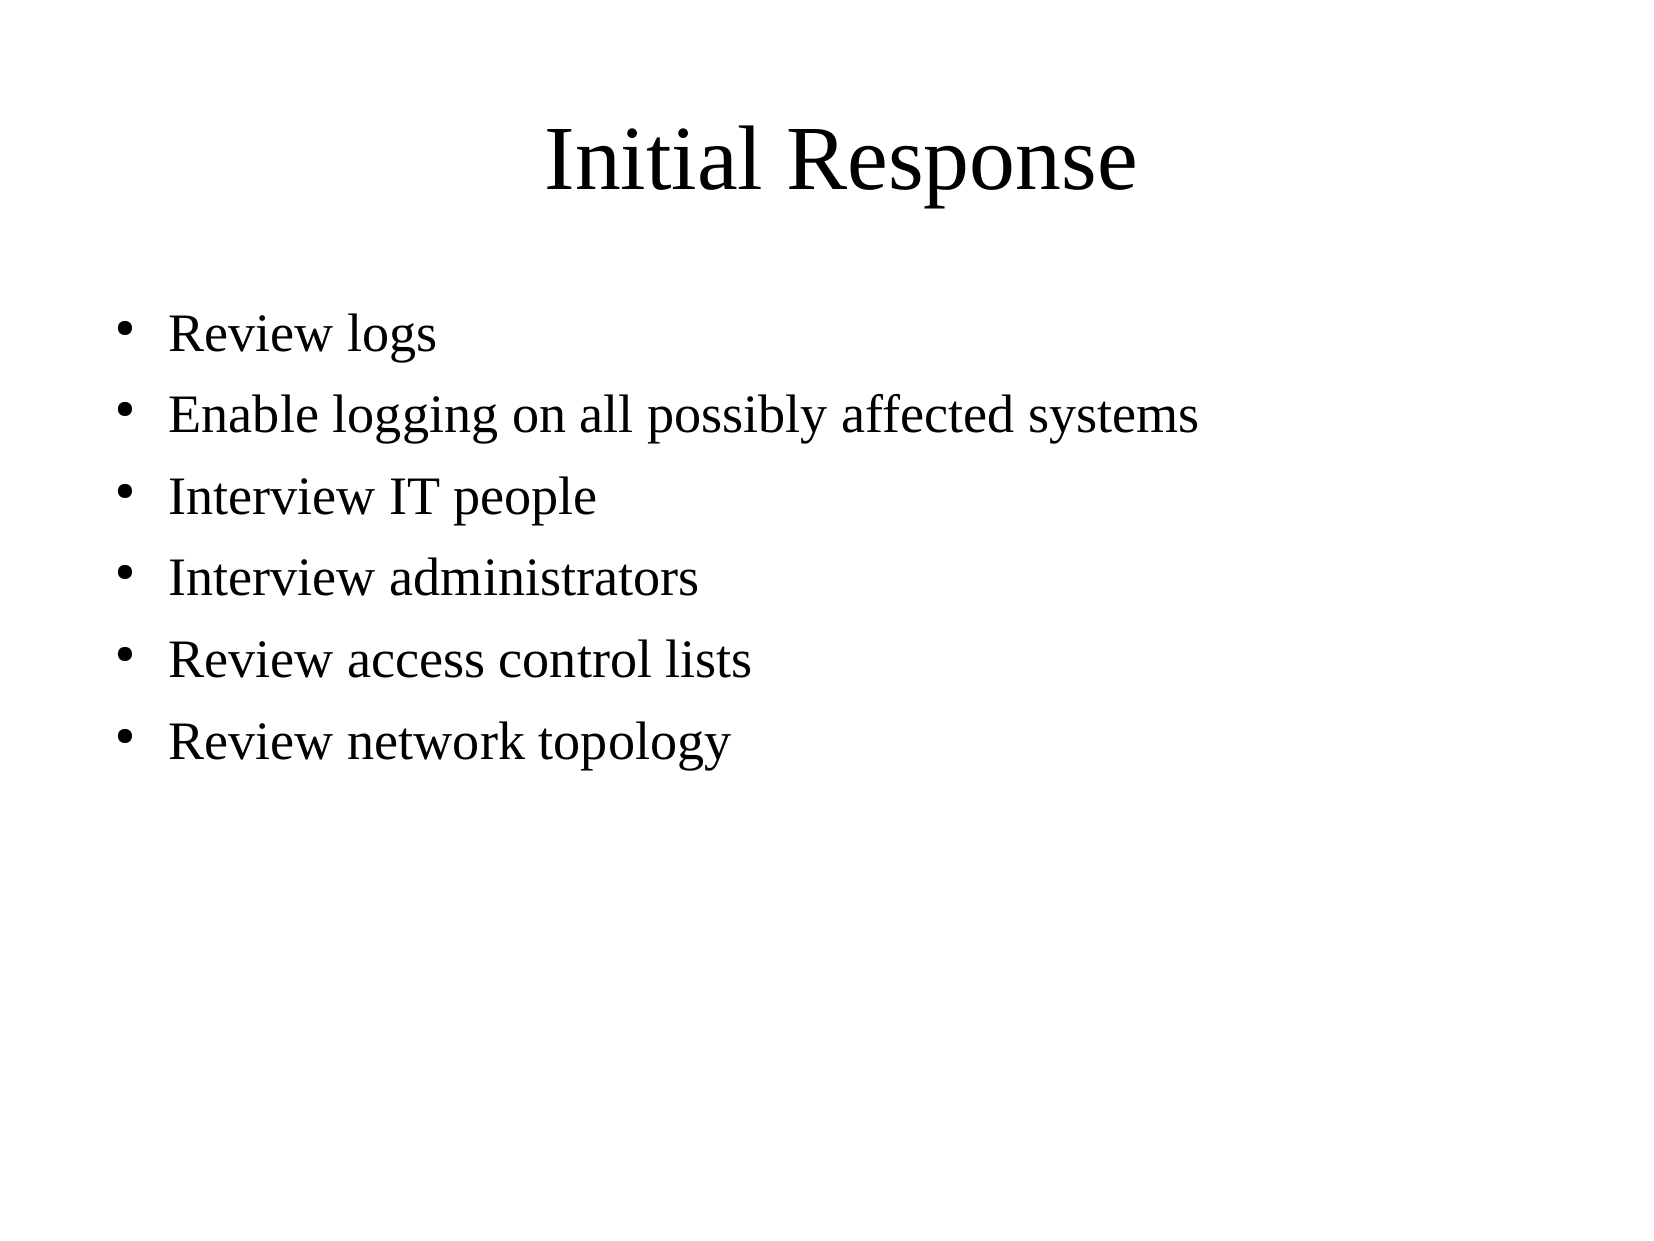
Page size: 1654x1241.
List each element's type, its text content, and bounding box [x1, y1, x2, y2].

list Review logs Enable logging on all possibly affected systems Interview IT people Interview administrators Review access control lists Review network topology [82, 289, 1571, 1108]
title Initial Response [82, 49, 1571, 257]
